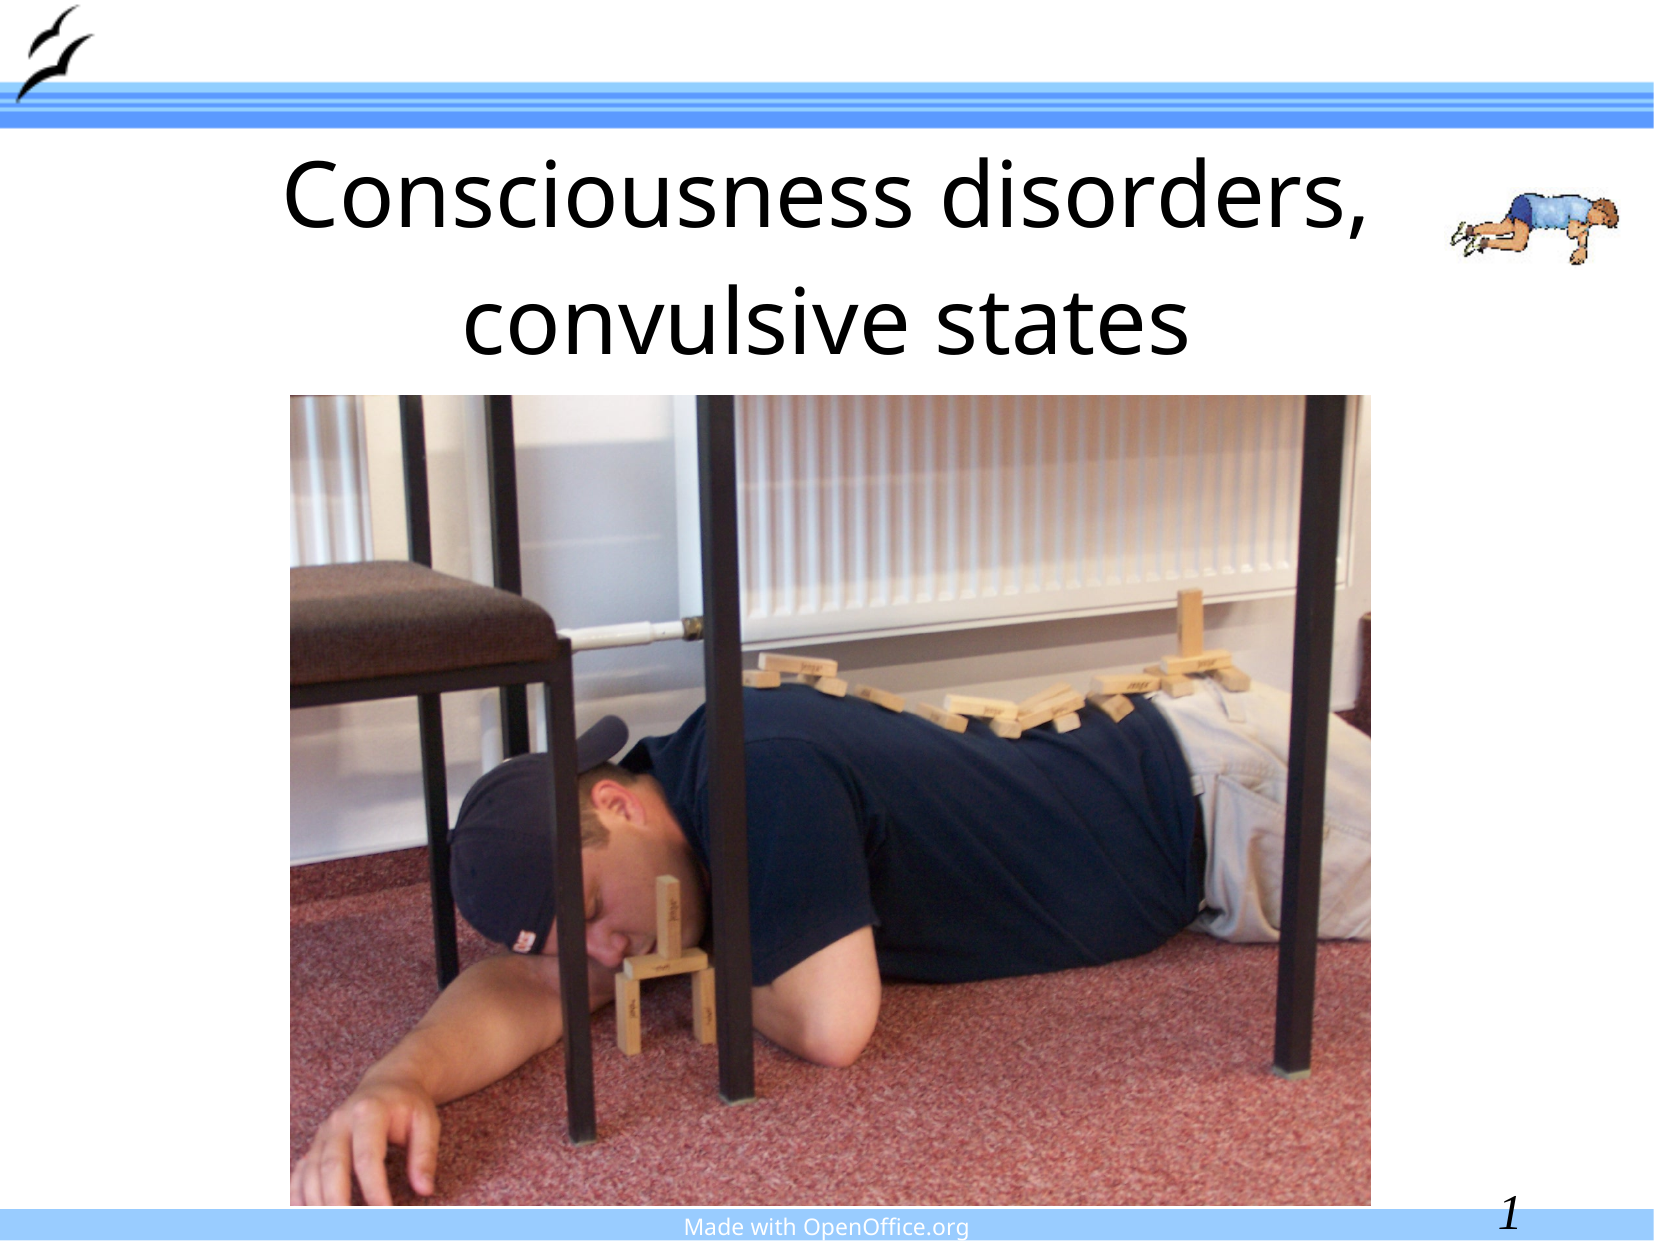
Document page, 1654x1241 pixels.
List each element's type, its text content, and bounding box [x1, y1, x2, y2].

picture [0, 0, 1654, 133]
title Consciousness disorders, convulsive states [120, 143, 1534, 367]
picture [290, 395, 1371, 1206]
picture [1444, 187, 1627, 270]
